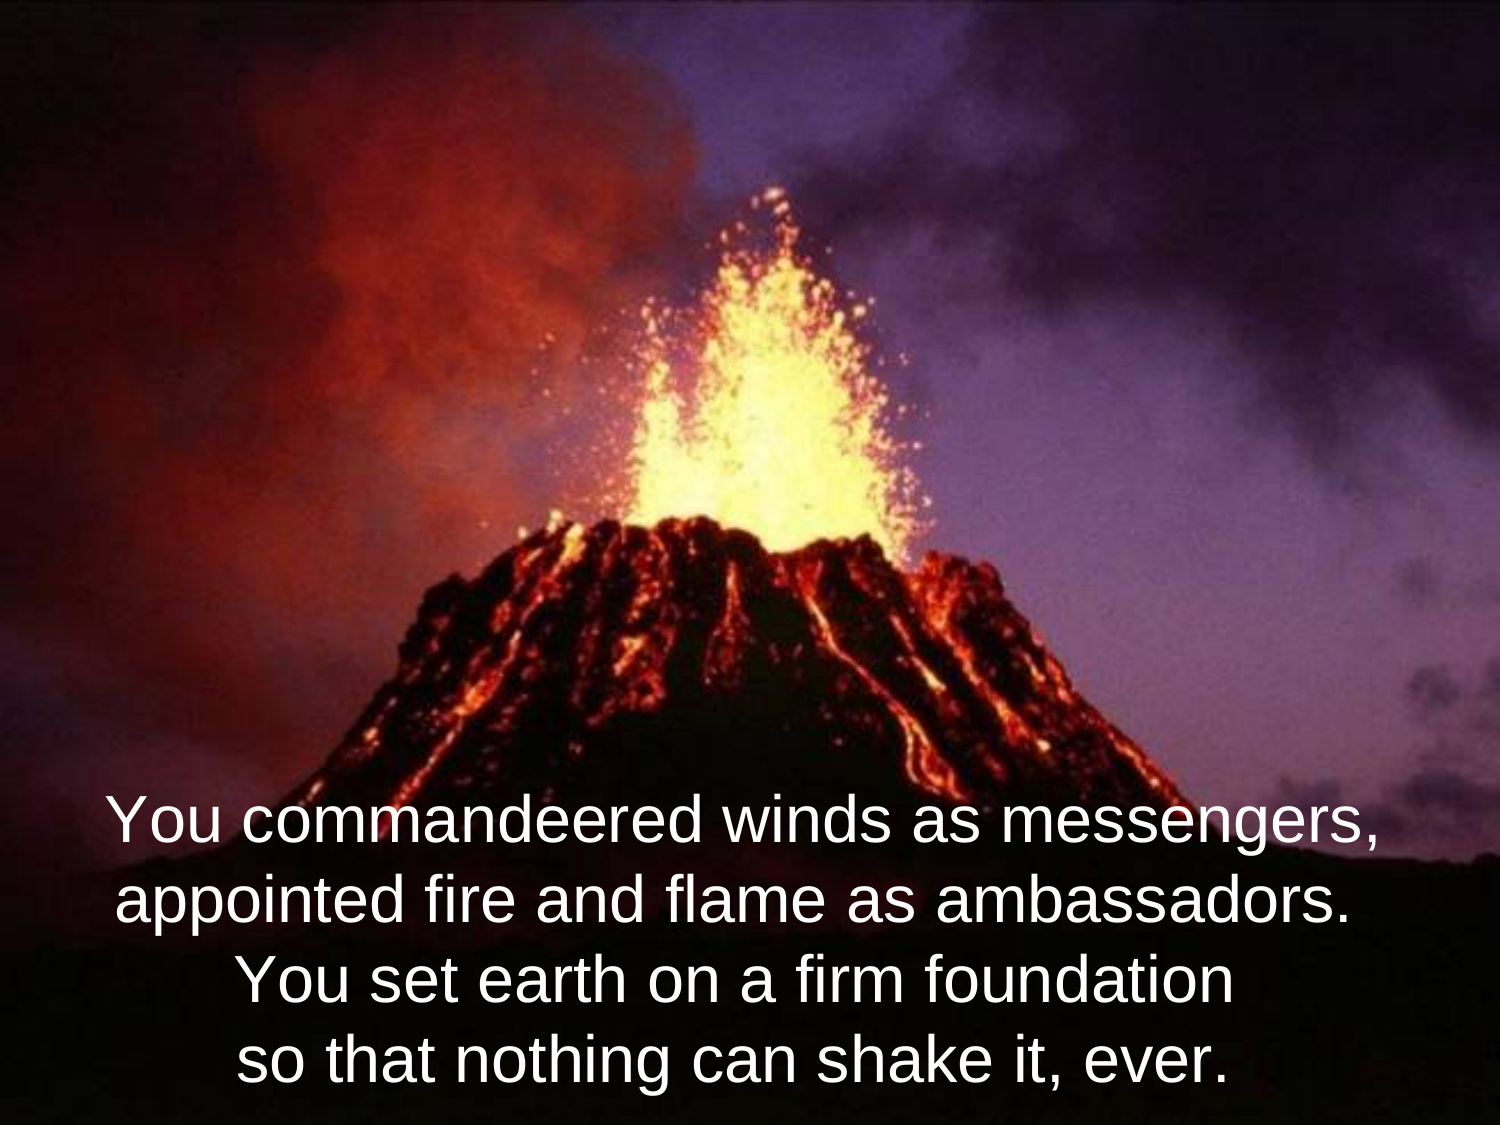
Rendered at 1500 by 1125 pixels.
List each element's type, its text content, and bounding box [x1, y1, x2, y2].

text_box You commandeered winds as messengers, appointed fire and flame as ambassadors. You set earth on a firm foundation so that nothing can shake it, ever. [24, 768, 1463, 1104]
picture [0, 0, 1500, 1125]
